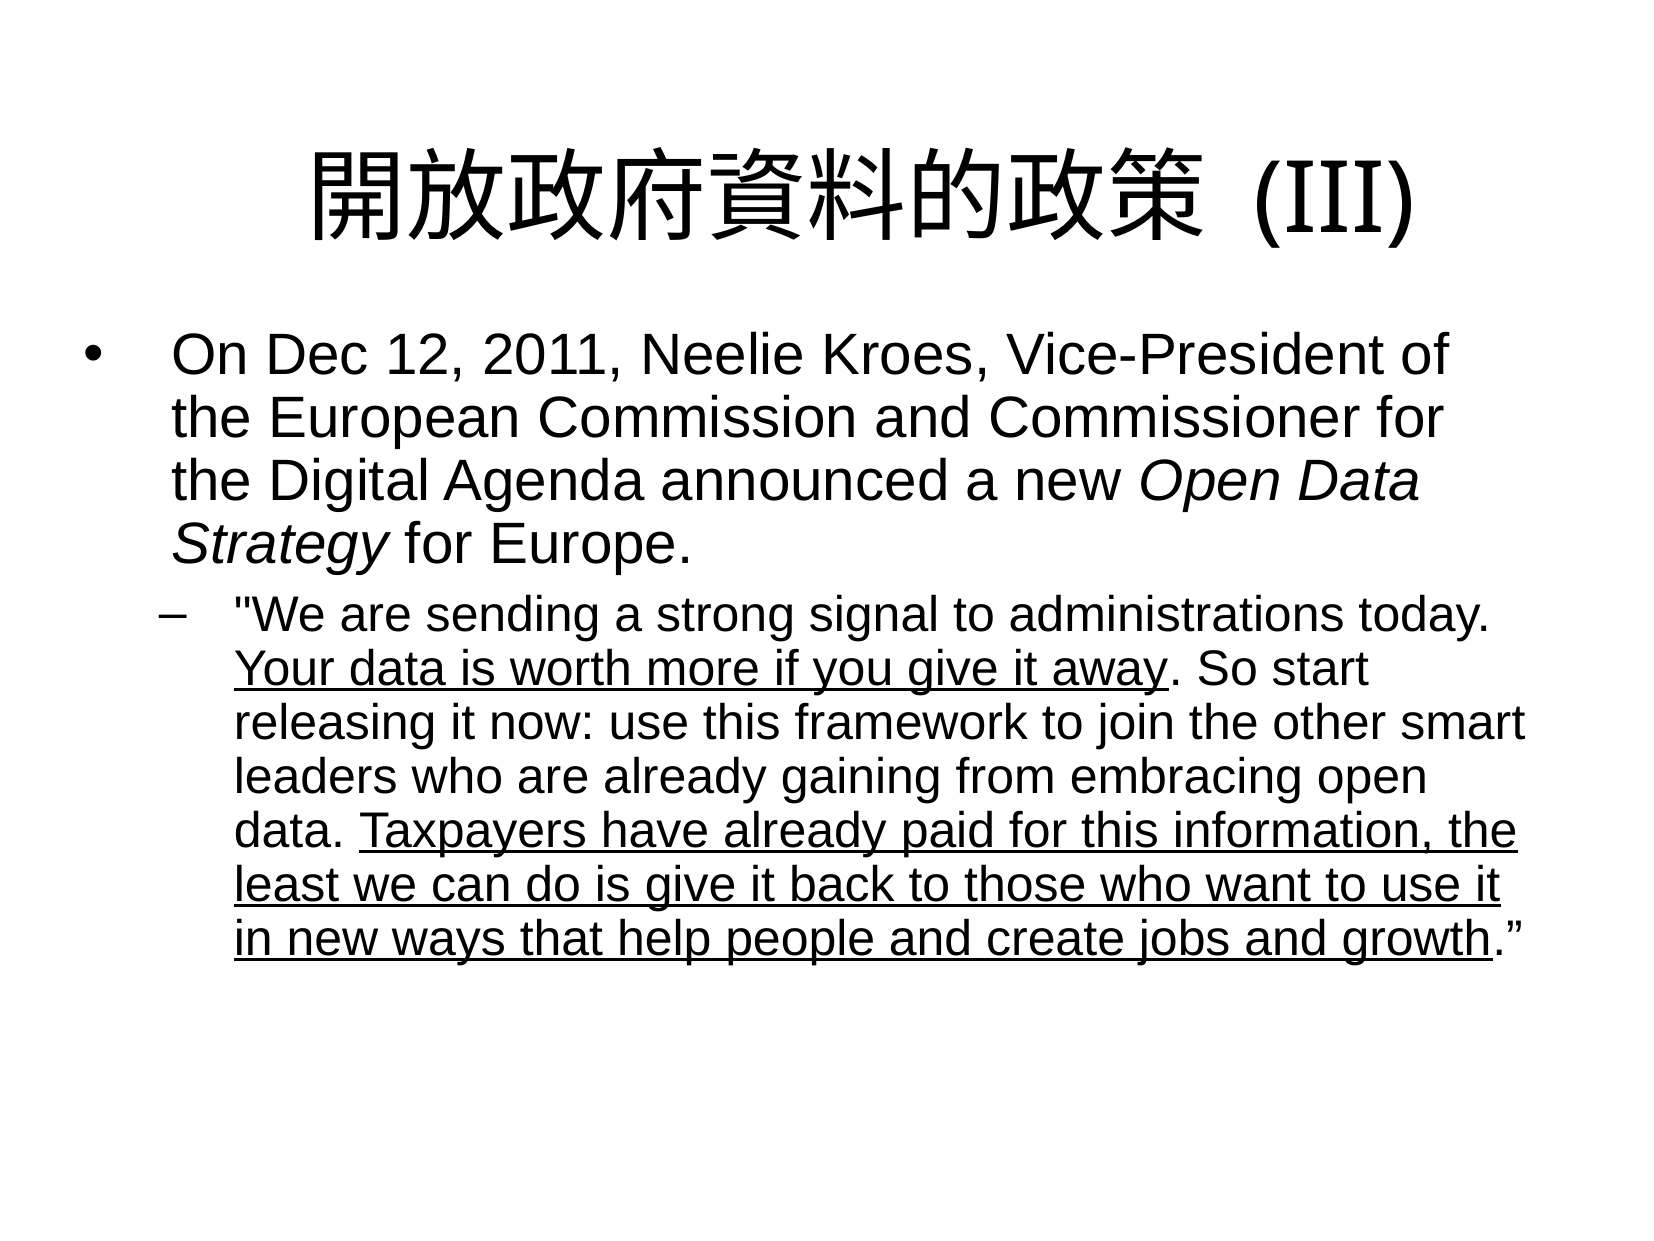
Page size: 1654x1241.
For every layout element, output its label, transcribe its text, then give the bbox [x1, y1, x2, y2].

list On Dec 12, 2011, Neelie Kroes, Vice-President of the European Commission and Commissioner for the Digital Agenda announced a new Open Data Strategy for Europe. "We are sending a strong signal to administrations today. Your data is worth more if you give it away. So start releasing it now: use this framework to join the other smart leaders who are already gaining from embracing open data. Taxpayers have already paid for this information, the least we can do is give it back to those who want to use it in new ways that help people and create jobs and growth.” [68, 316, 1558, 1144]
title 開放政府資料的政策 (III) [124, 96, 1599, 290]
